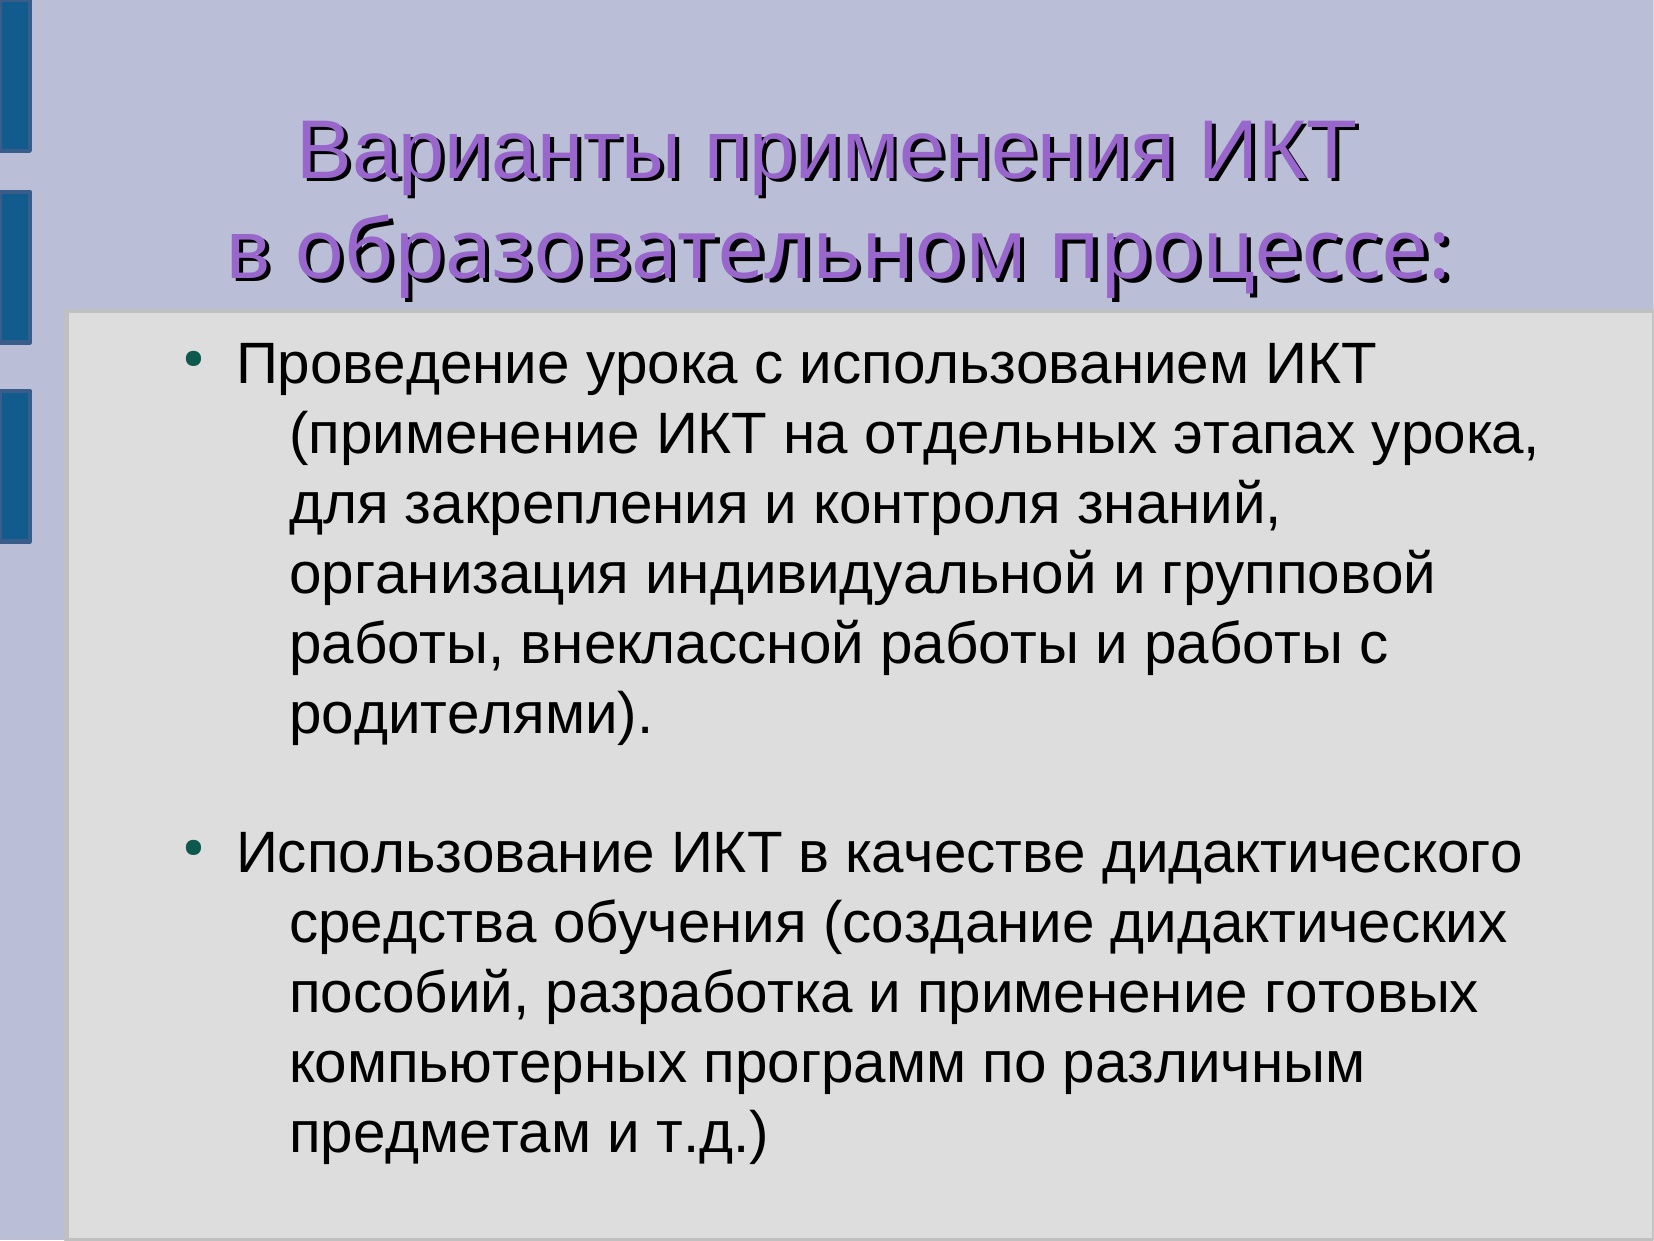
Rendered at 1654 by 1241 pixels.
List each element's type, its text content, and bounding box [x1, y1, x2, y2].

title Варианты применения ИКТ в образовательном процессе: [121, 94, 1534, 295]
list Проведение урока с использованием ИКТ (применение ИКТ на отдельных этапах урока, для закрепления и контроля знаний, организация индивидуальной и групповой работы, внеклассной работы и работы с родителями). Использование ИКТ в качестве дидактического средства обучения (создание дидактических пособий, разработка и применение готовых компьютерных программ по различным предметам и т.д.) [147, 324, 1570, 1241]
